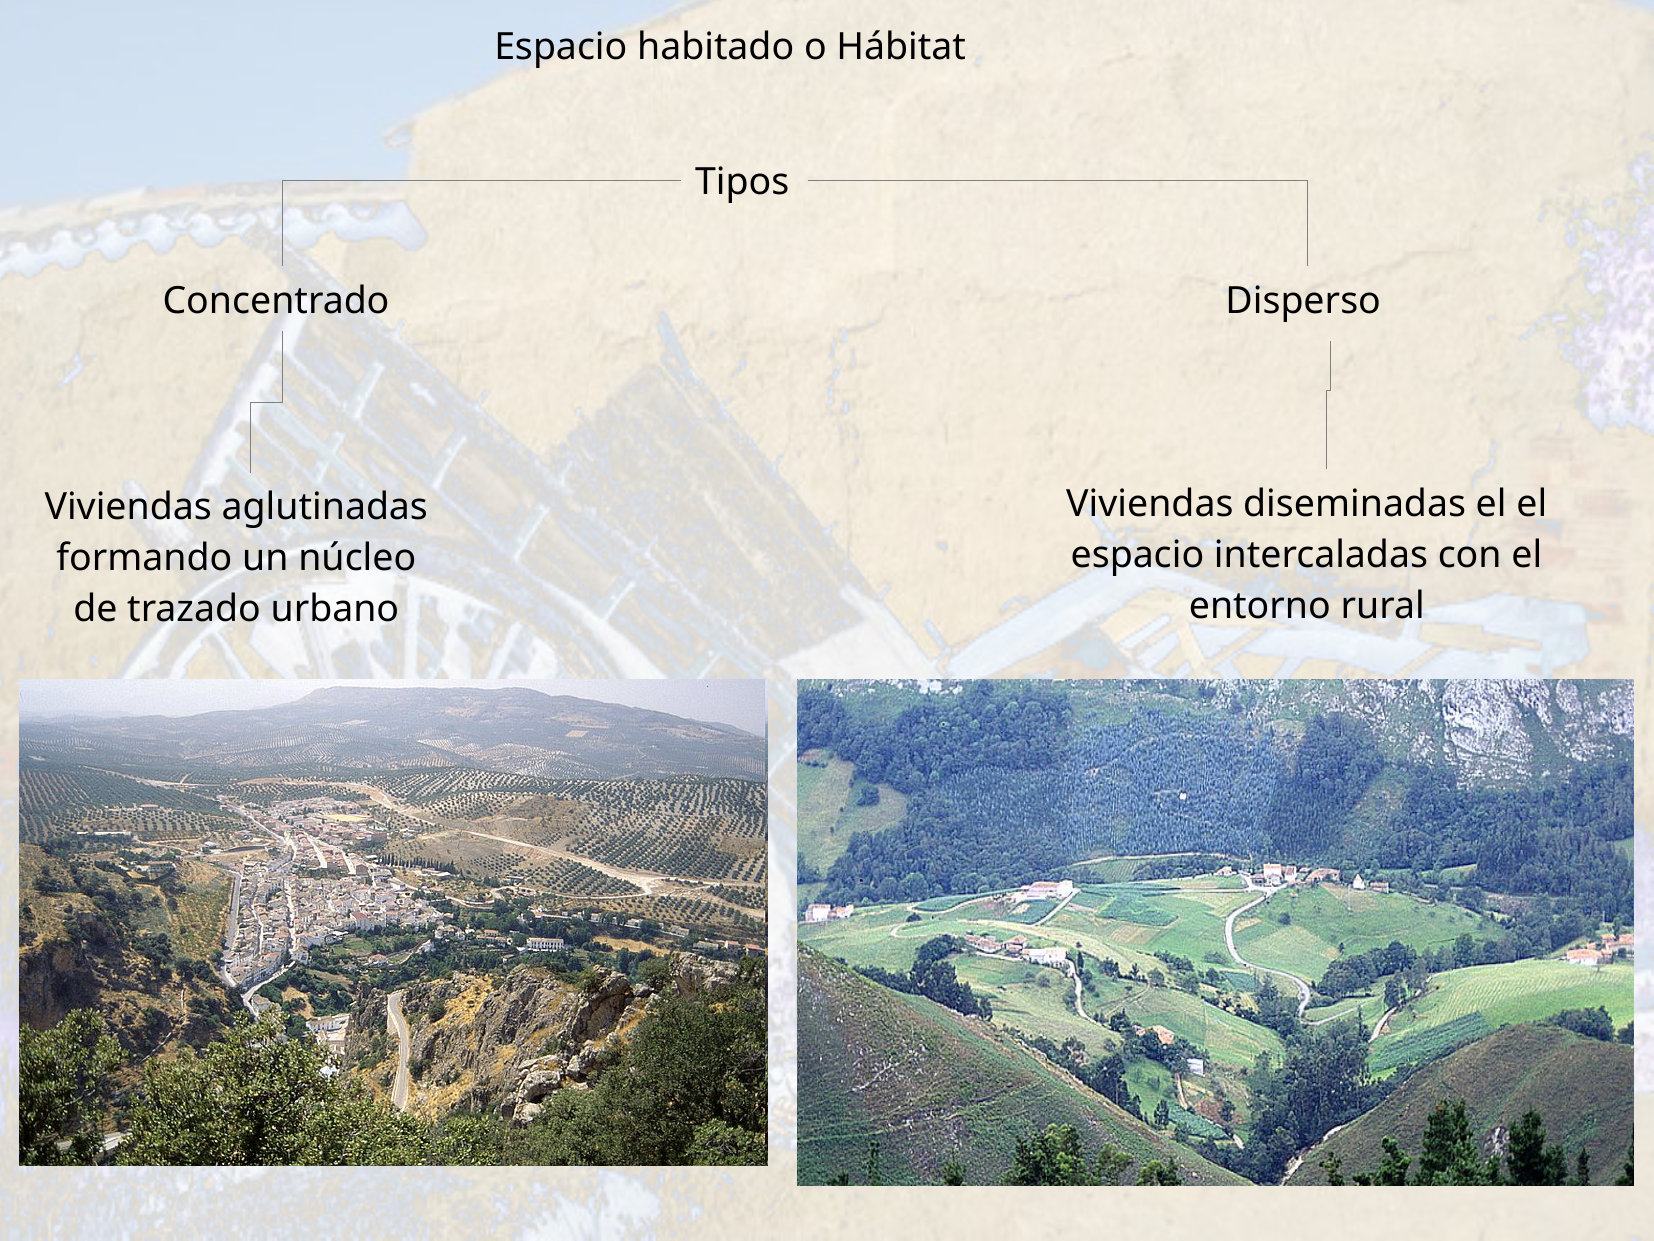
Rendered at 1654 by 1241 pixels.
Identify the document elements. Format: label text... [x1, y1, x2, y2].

text_box Espacio habitado o Hábitat [479, 12, 1016, 71]
picture [0, 0, 1654, 1241]
text_box Concentrado [147, 265, 418, 325]
text_box Viviendas aglutinadas formando un núcleo de trazado urbano [29, 472, 473, 618]
text_box Disperso [1210, 265, 1405, 325]
text_box Viviendas diseminadas el el espacio intercaladas con el entorno rural [1051, 468, 1602, 615]
text_box Tipos [680, 147, 809, 206]
